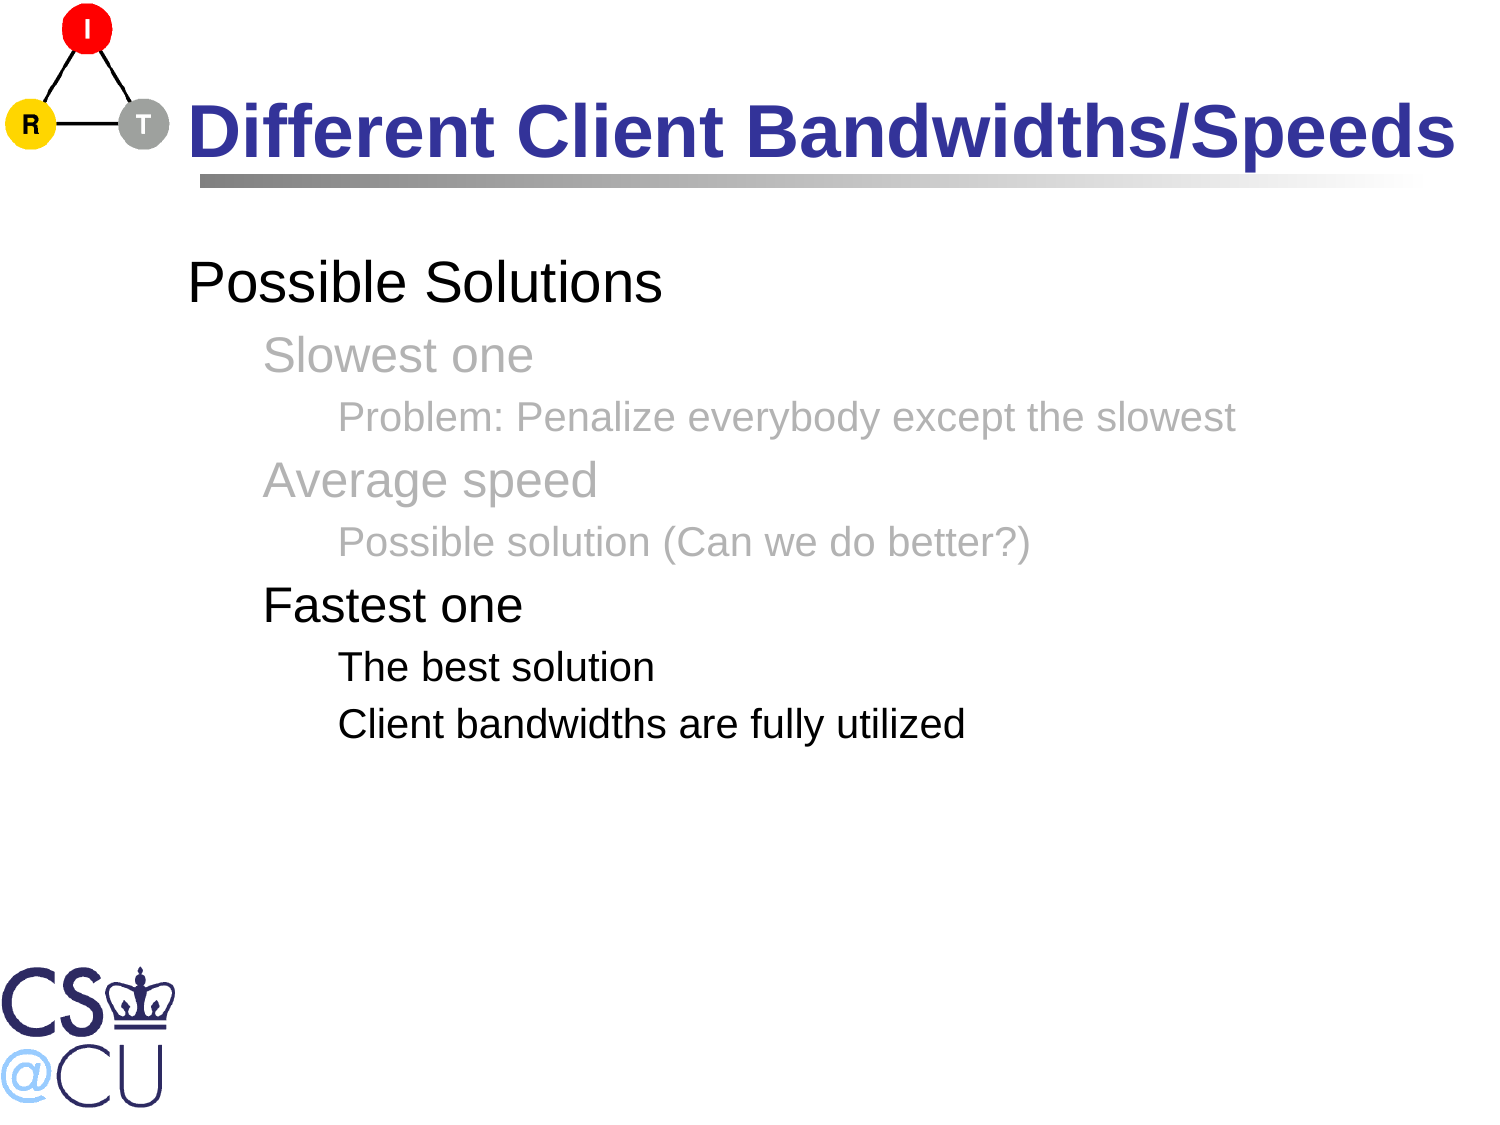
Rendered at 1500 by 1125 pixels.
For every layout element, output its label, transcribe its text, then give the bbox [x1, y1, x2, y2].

title Different Client Bandwidths/Speeds [187, 37, 1463, 226]
list Possible Solutions Slowest one Problem: Penalize everybody except the slowest Average speed Possible solution (Can we do better?) Fastest one The best solution Client bandwidths are fully utilized [187, 249, 1463, 998]
picture [0, 0, 173, 154]
picture [0, 949, 175, 1125]
